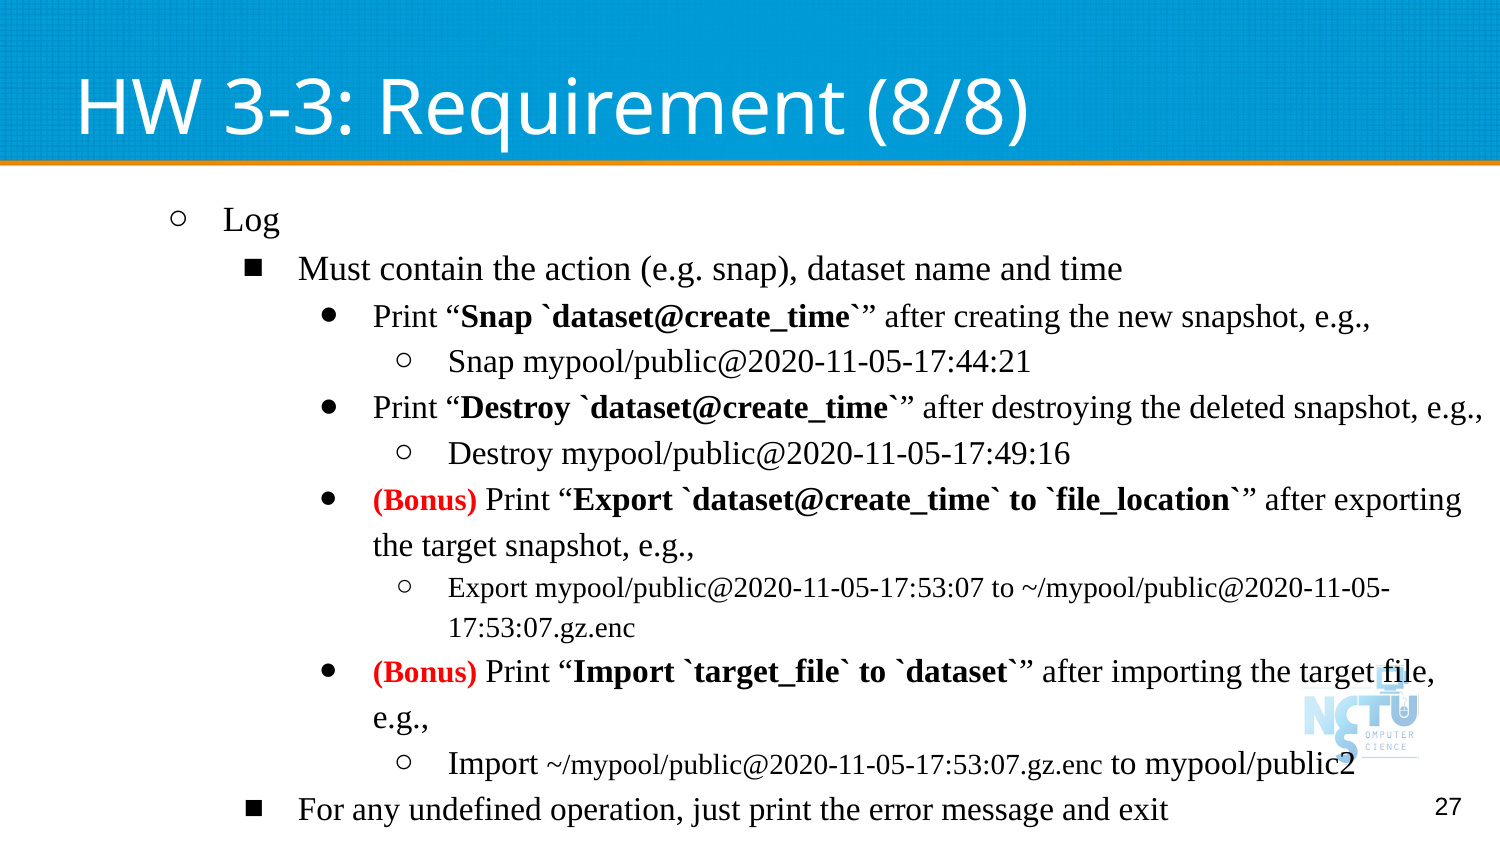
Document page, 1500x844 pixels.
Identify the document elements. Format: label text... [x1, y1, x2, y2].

list Log Must contain the action (e.g. snap), dataset name and time Print “Snap `dataset@create_time`” after creating the new snapshot, e.g., Snap mypool/public@2020-11-05-17:44:21 Print “Destroy `dataset@create_time`” after destroying the deleted snapshot, e.g., Destroy mypool/public@2020-11-05-17:49:16 (Bonus) Print “Export `dataset@create_time` to `file_location`” after exporting the target snapshot, e.g., Export mypool/public@2020-11-05-17:53:07 to ~/mypool/public@2020-11-05-17:53:07.gz.enc (Bonus) Print “Import `target_file` to `dataset`” after importing the target file, e.g., Import ~/mypool/public@2020-11-05-17:53:07.gz.enc to mypool/public2 For any undefined operation, just print the error message and exit [72, 190, 1494, 747]
title HW 3-3: Requirement (8/8) [74, 33, 1425, 175]
picture [0, 160, 1500, 844]
slide_number <number> [1403, 779, 1494, 844]
